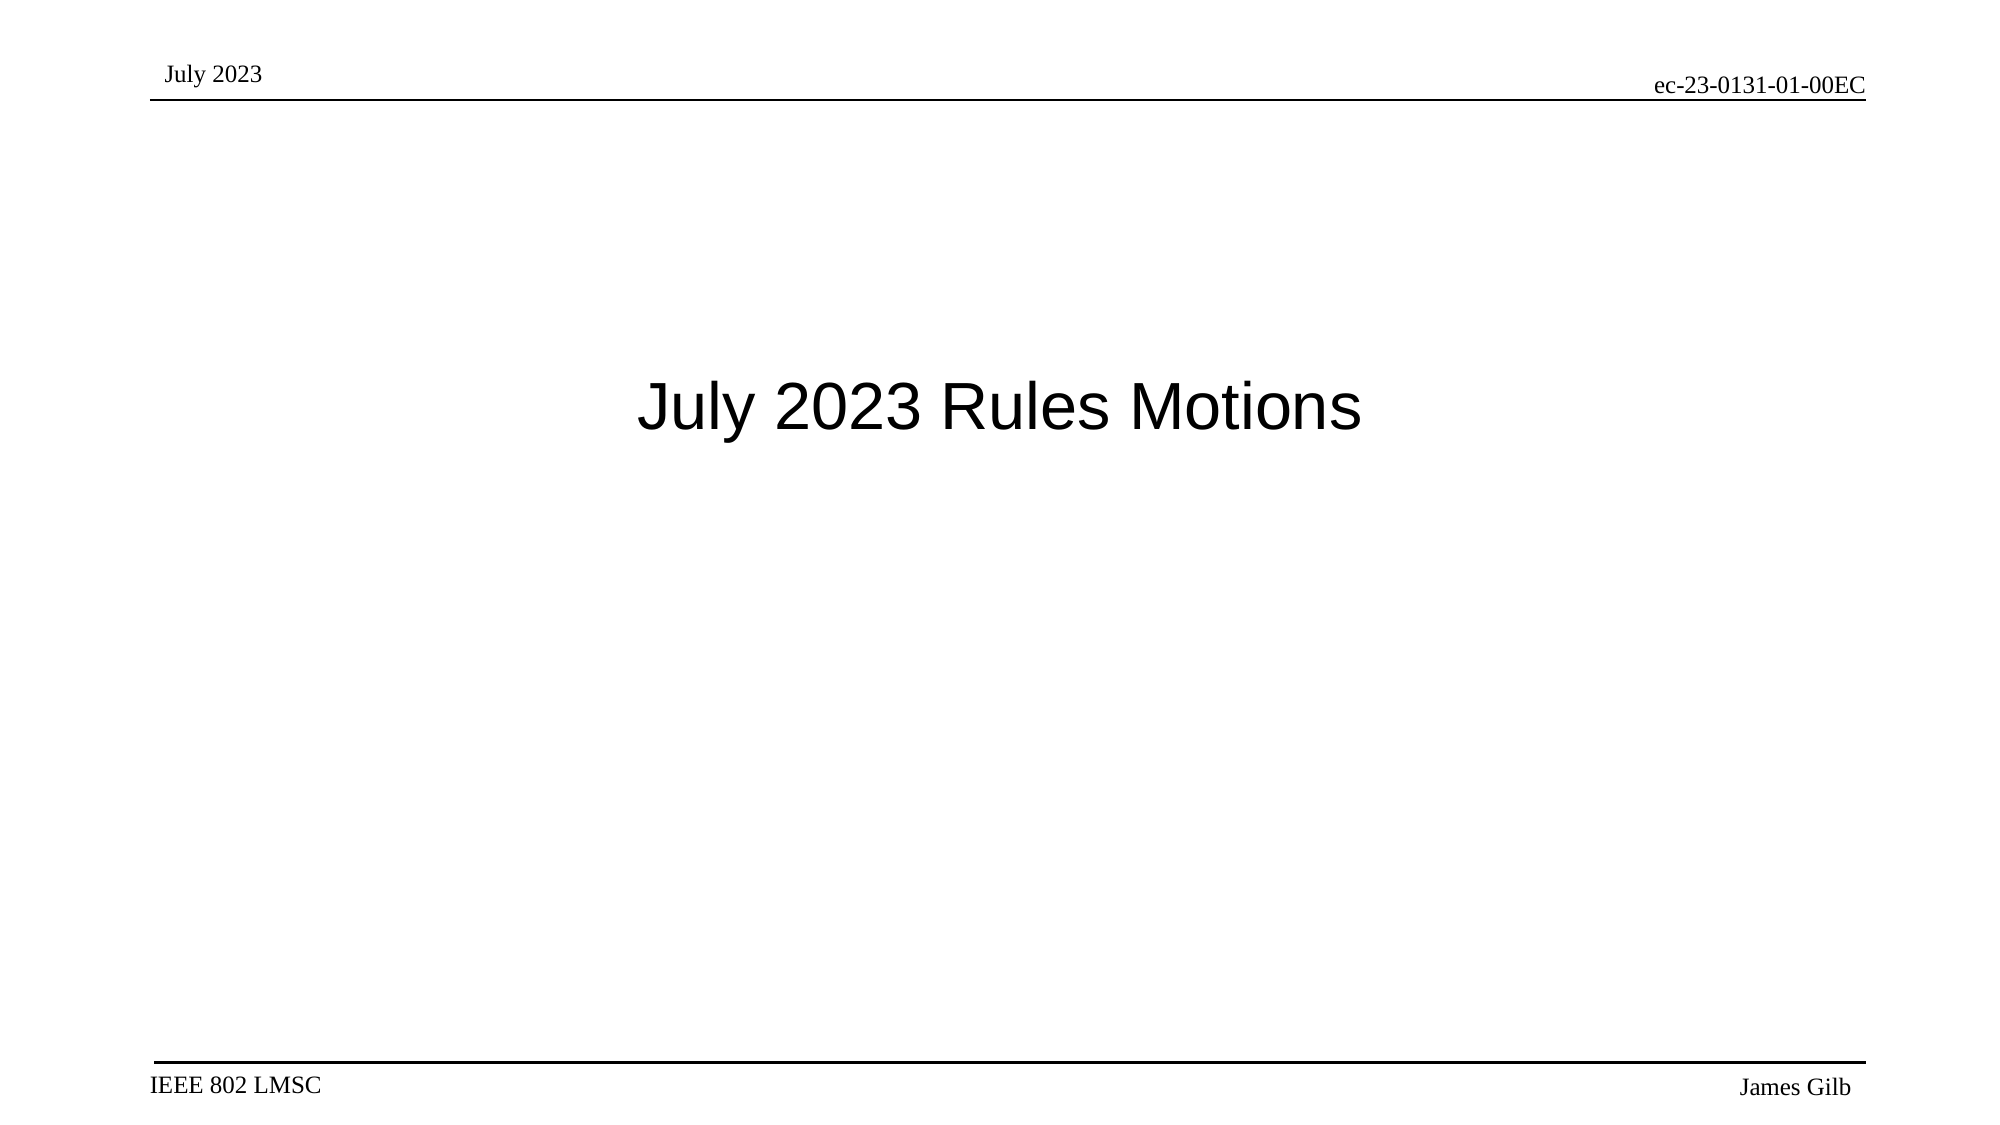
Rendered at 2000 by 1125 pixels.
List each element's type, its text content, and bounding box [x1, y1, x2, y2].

subtitle July 2023 Rules Motions [125, 112, 1876, 693]
